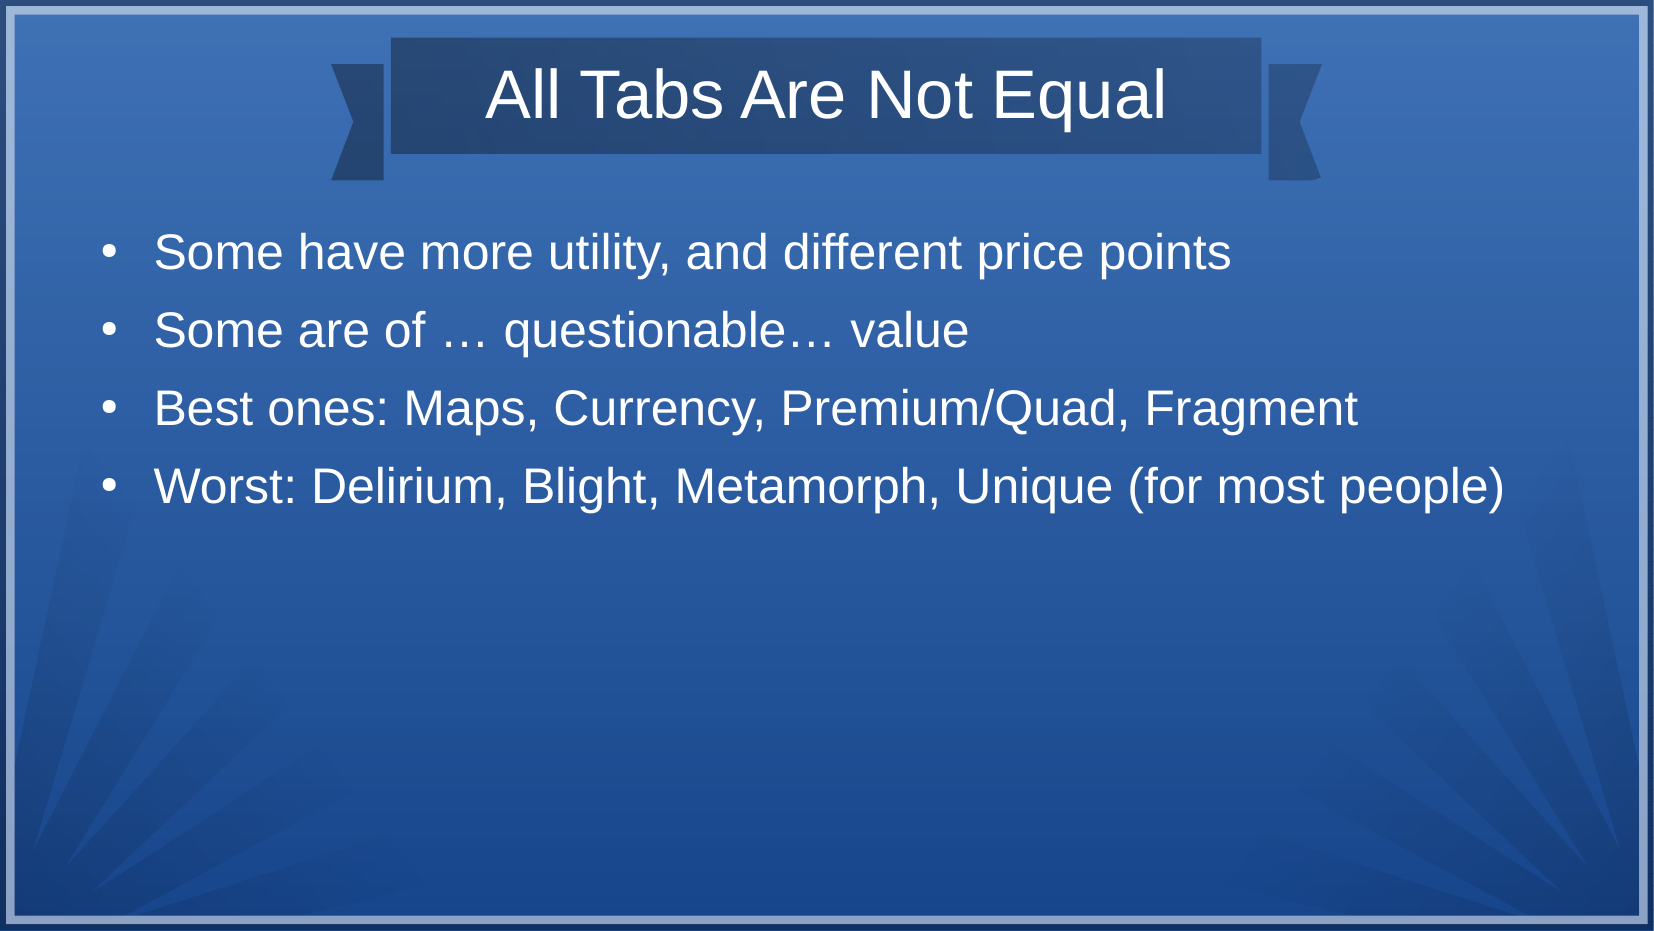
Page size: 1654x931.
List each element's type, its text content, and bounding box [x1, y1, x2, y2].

list Some have more utility, and different price points Some are of … questionable… value Best ones: Maps, Currency, Premium/Quad, Fragment Worst: Delirium, Blight, Metamorph, Unique (for most people) [82, 224, 1571, 848]
title All Tabs Are Not Equal [389, 35, 1264, 154]
